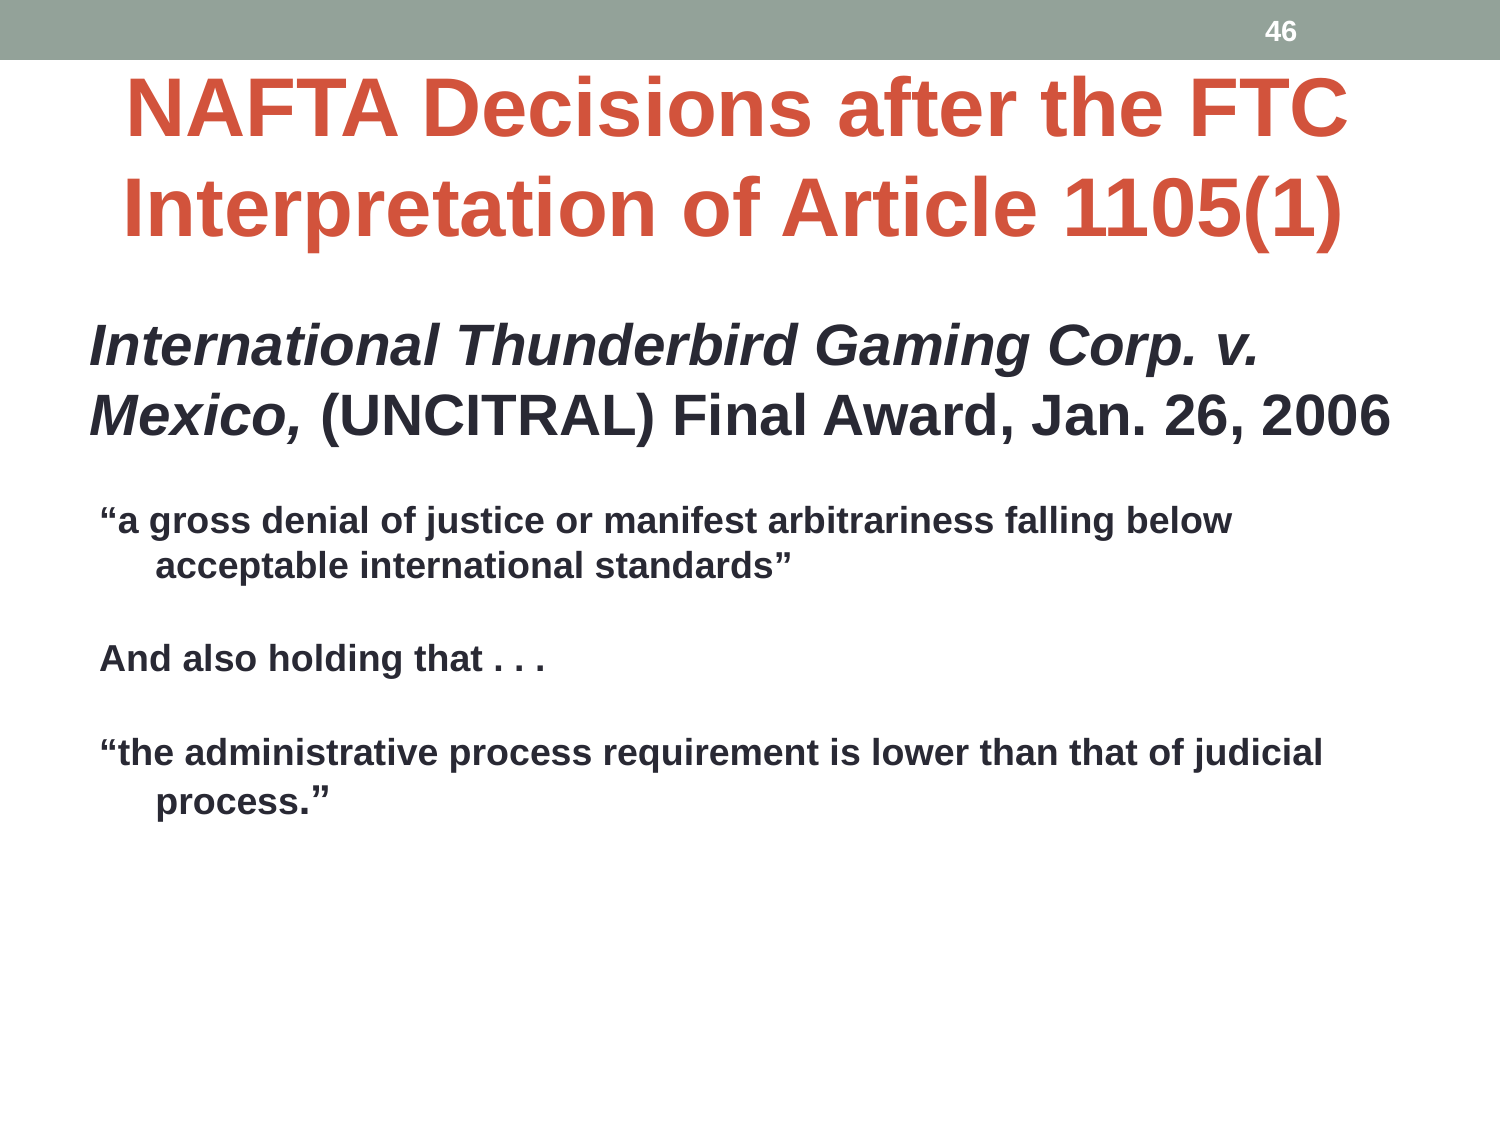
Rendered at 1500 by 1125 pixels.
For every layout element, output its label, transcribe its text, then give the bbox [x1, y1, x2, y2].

slide_number <編號> [1250, 3, 1425, 45]
text_box International Thunderbird Gaming Corp. v. Mexico, (UNCITRAL) Final Award, Jan. 26, 2006 “a gross denial of justice or manifest arbitrariness falling below acceptable international standards” And also holding that . . . “the administrative process requirement is lower than that of judicial process.” [74, 299, 1425, 1006]
text_box NAFTA Decisions after the FTC Interpretation of Article 1105(1) [74, 45, 1425, 233]
